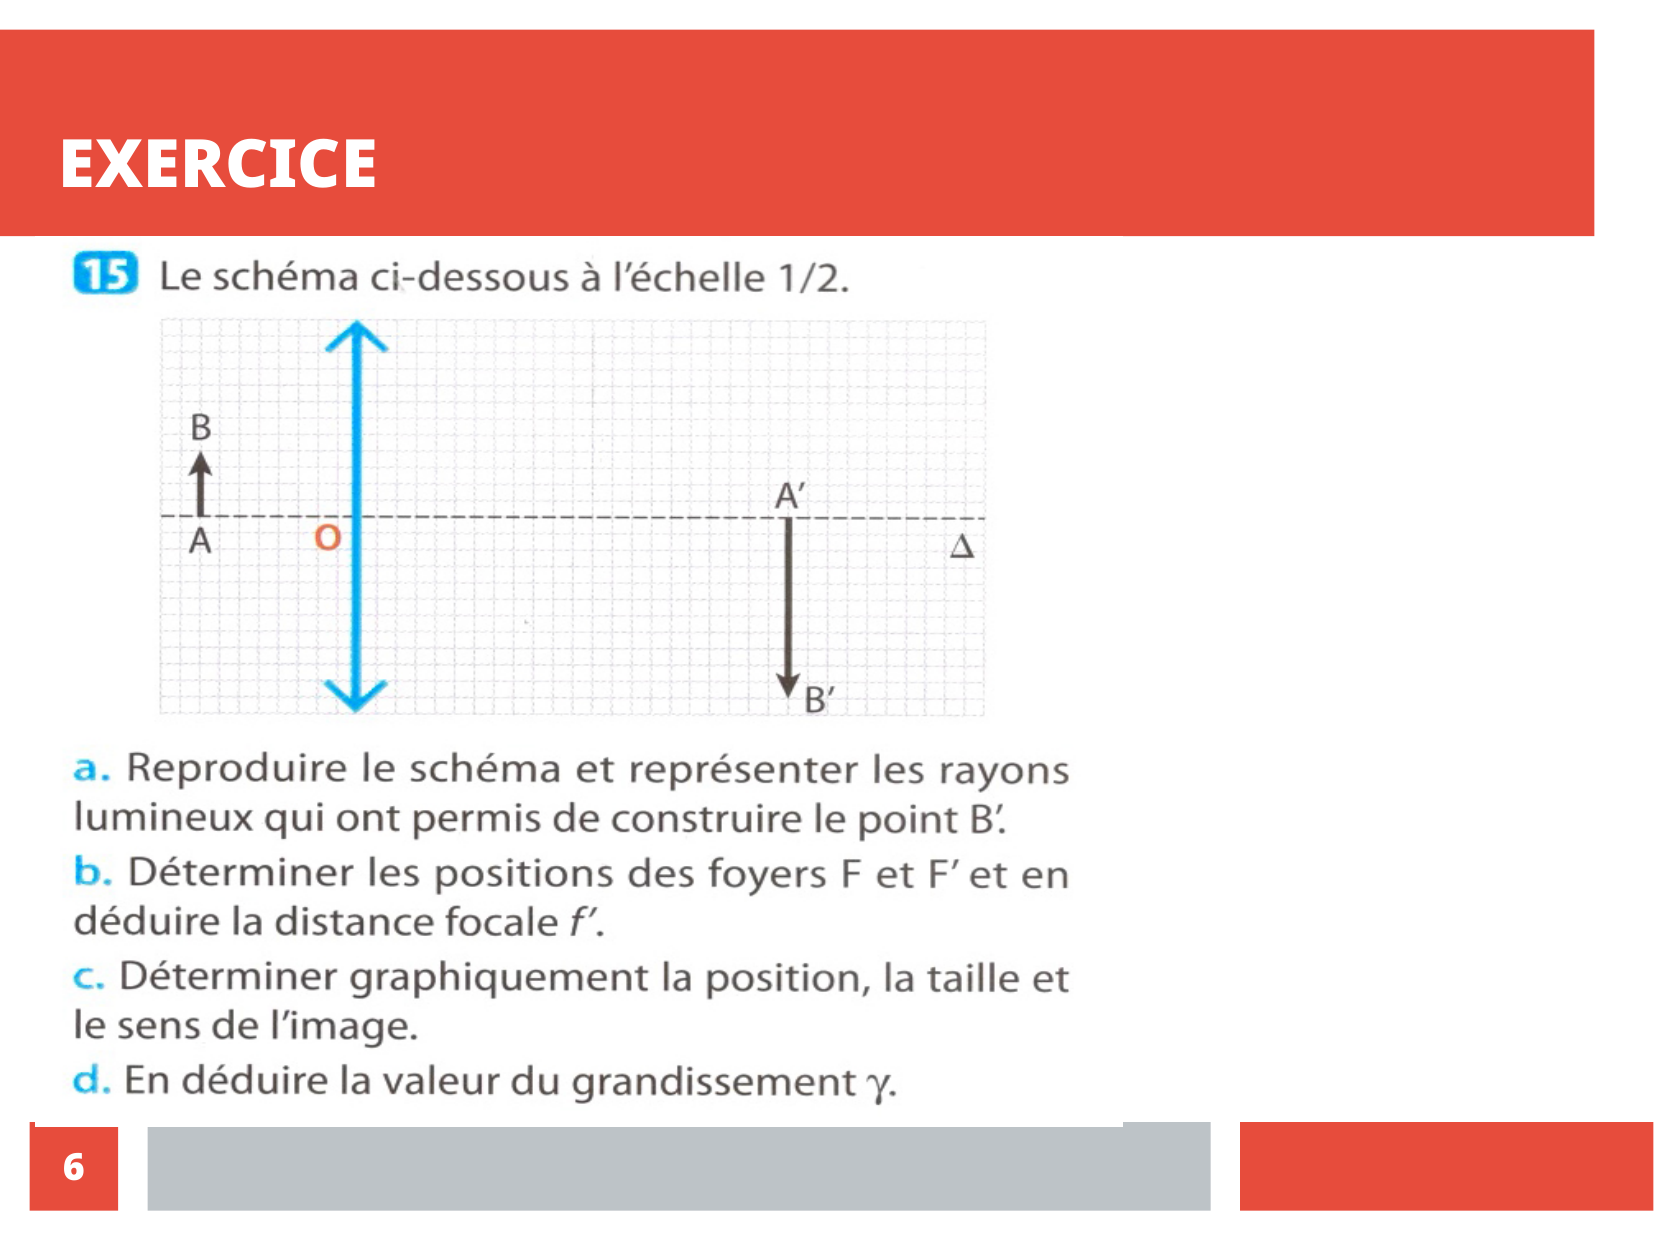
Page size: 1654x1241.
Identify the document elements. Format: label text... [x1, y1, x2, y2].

title EXERCICE [59, 59, 1595, 207]
picture [35, 236, 1123, 1127]
